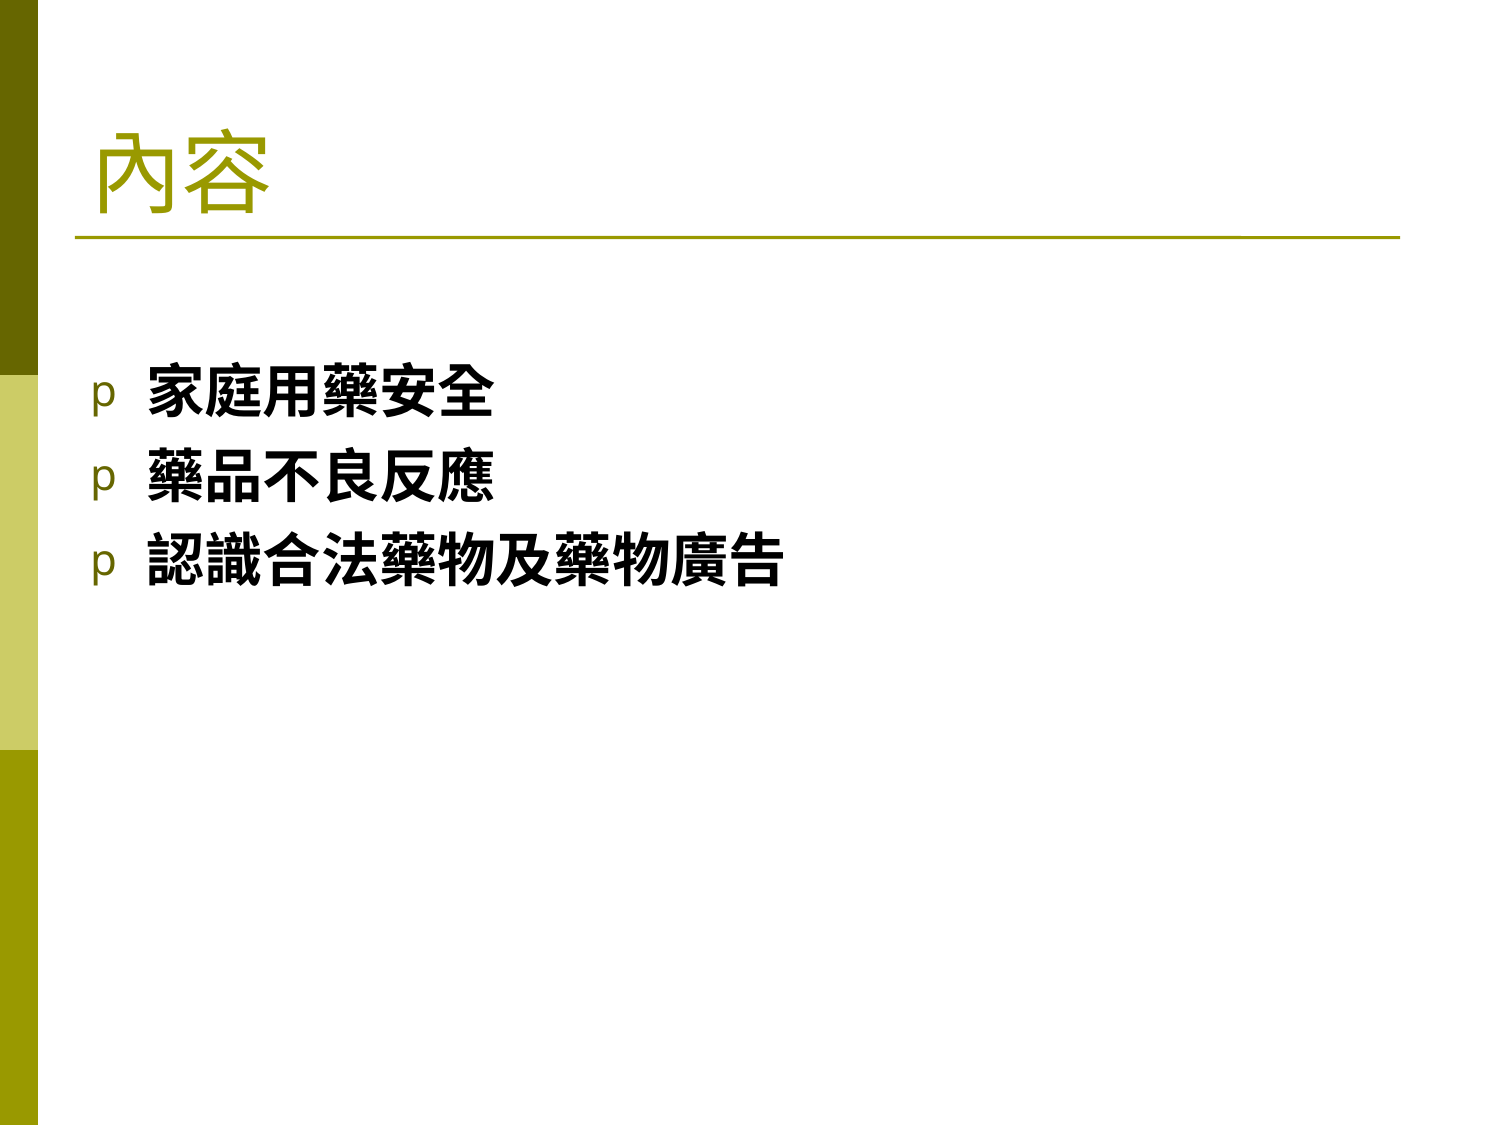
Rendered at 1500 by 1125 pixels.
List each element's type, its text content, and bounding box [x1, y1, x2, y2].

title 內容 [75, 45, 1426, 233]
list 家庭用藥安全 藥品不良反應 認識合法藥物及藥物廣告 [75, 262, 1426, 1006]
